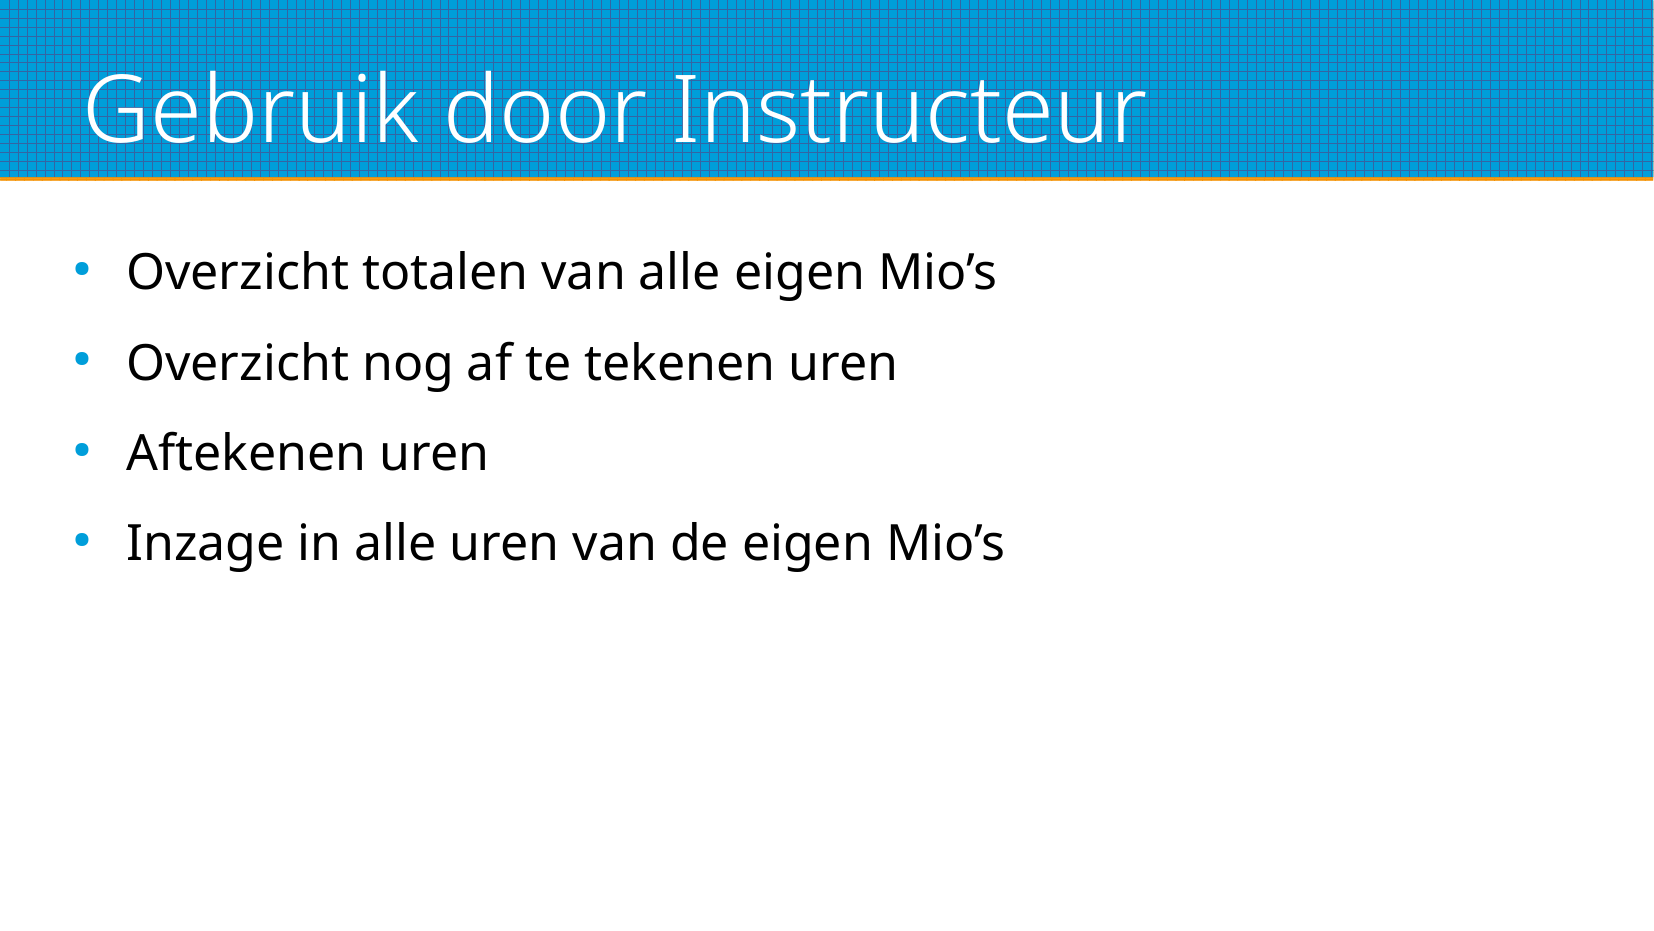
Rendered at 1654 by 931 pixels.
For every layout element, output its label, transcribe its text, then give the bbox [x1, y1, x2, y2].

title Gebruik door Instructeur [82, 14, 1571, 171]
list Overzicht totalen van alle eigen Mio’s Overzicht nog af te tekenen uren Aftekenen uren Inzage in alle uren van de eigen Mio’s [55, 236, 1536, 811]
